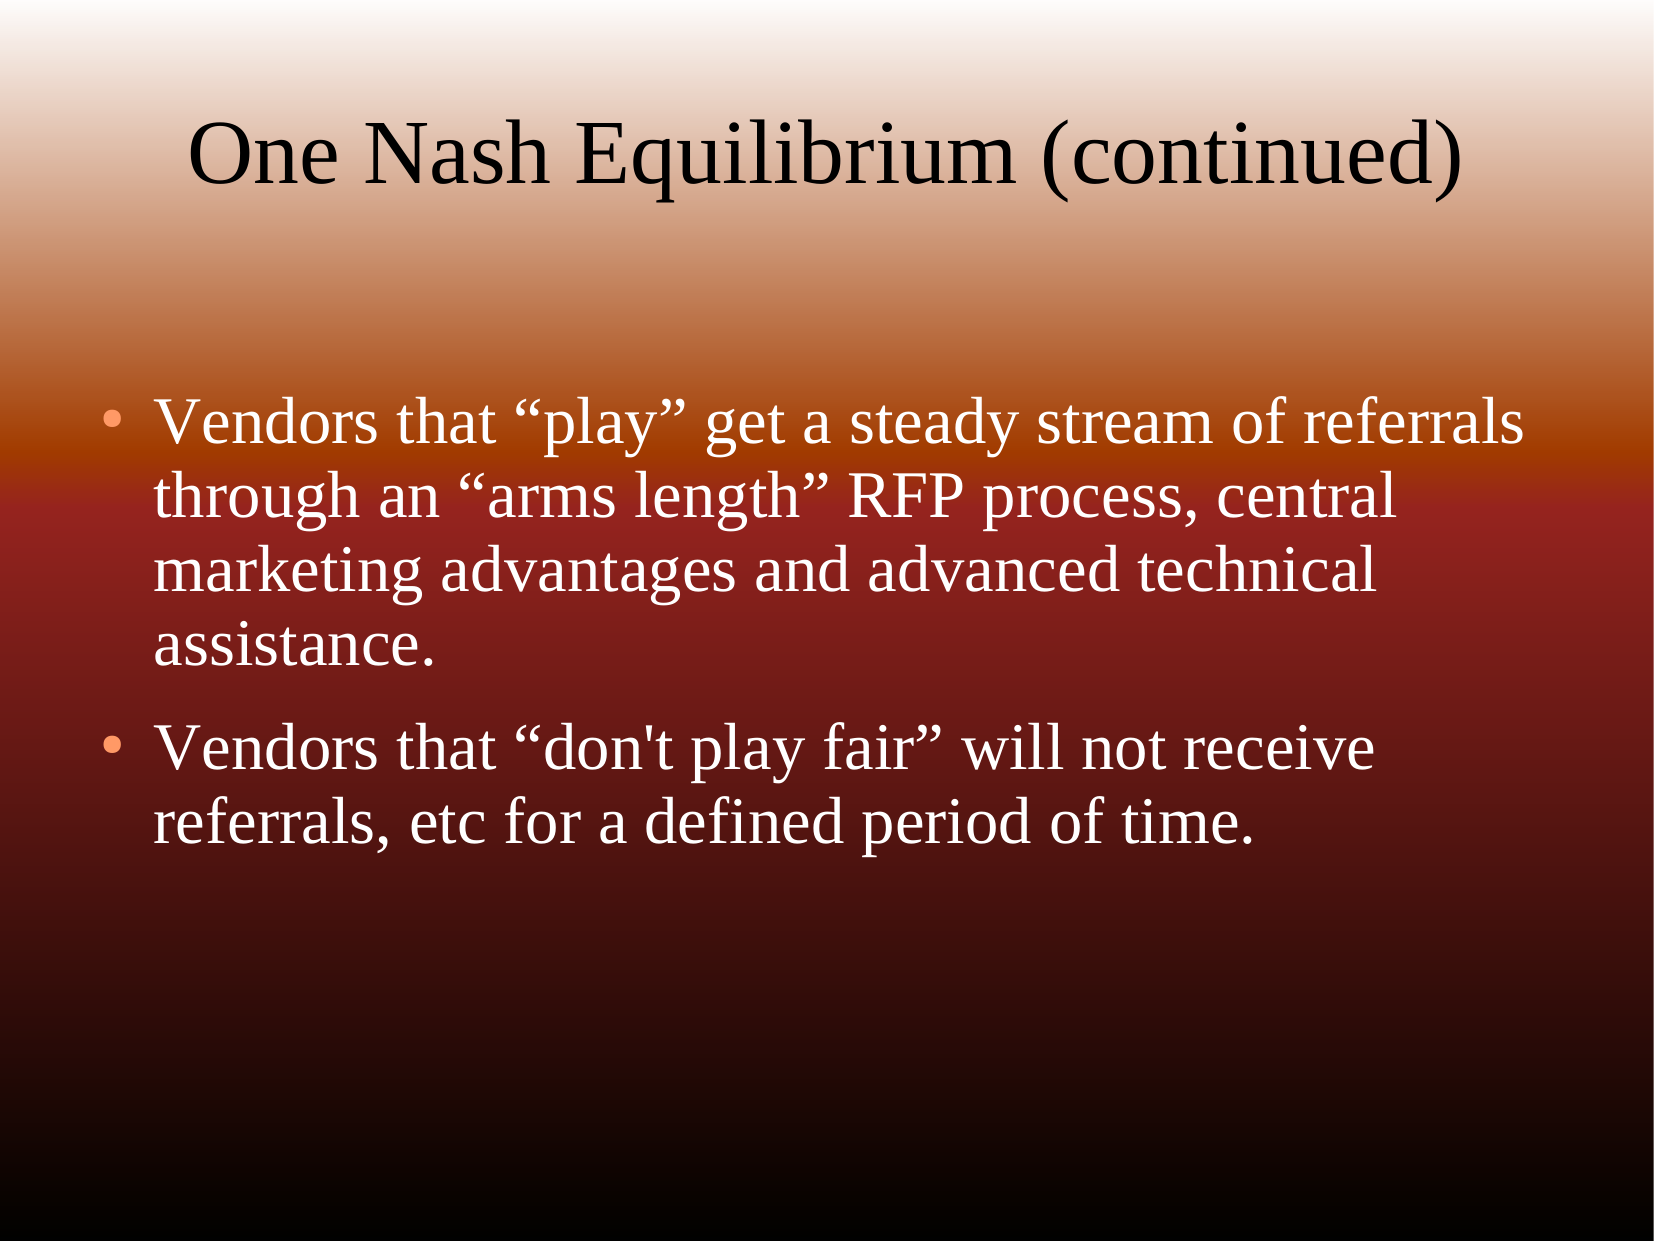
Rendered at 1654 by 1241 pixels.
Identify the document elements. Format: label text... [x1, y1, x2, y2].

title One Nash Equilibrium (continued) [82, 56, 1571, 250]
list Vendors that “play” get a steady stream of referrals through an “arms length” RFP process, central marketing advantages and advanced technical assistance. Vendors that “don't play fair” will not receive referrals, etc for a defined period of time. [82, 383, 1571, 1078]
picture [0, 0, 1654, 1241]
